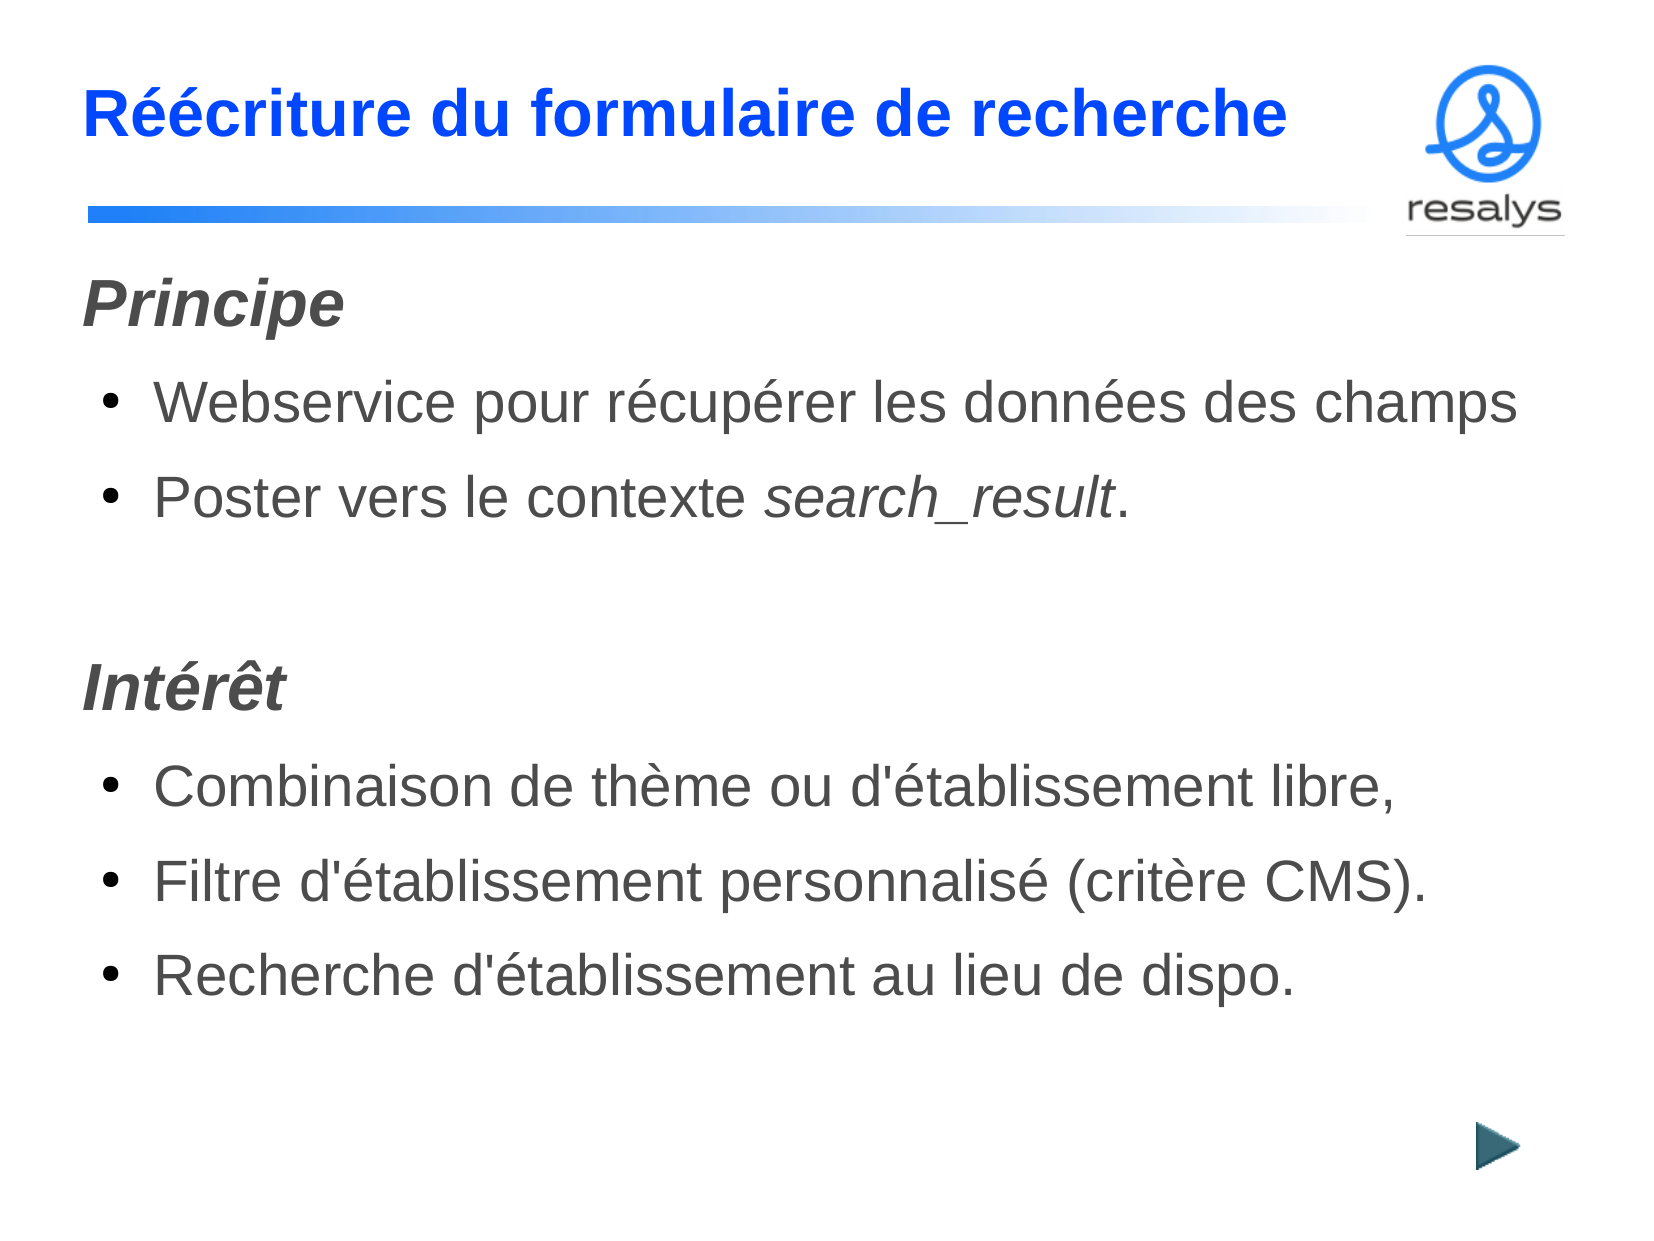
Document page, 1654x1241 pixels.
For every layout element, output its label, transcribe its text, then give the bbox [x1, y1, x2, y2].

picture [1476, 1122, 1524, 1170]
list Intérêt Combinaison de thème ou d'établissement libre, Filtre d'établissement personnalisé (critère CMS). Recherche d'établissement au lieu de dispo. [82, 649, 1571, 1109]
picture [88, 58, 1565, 237]
list Principe Webservice pour récupérer les données des champs Poster vers le contexte search_result. [82, 265, 1571, 621]
title Réécriture du formulaire de recherche [82, 49, 1359, 178]
